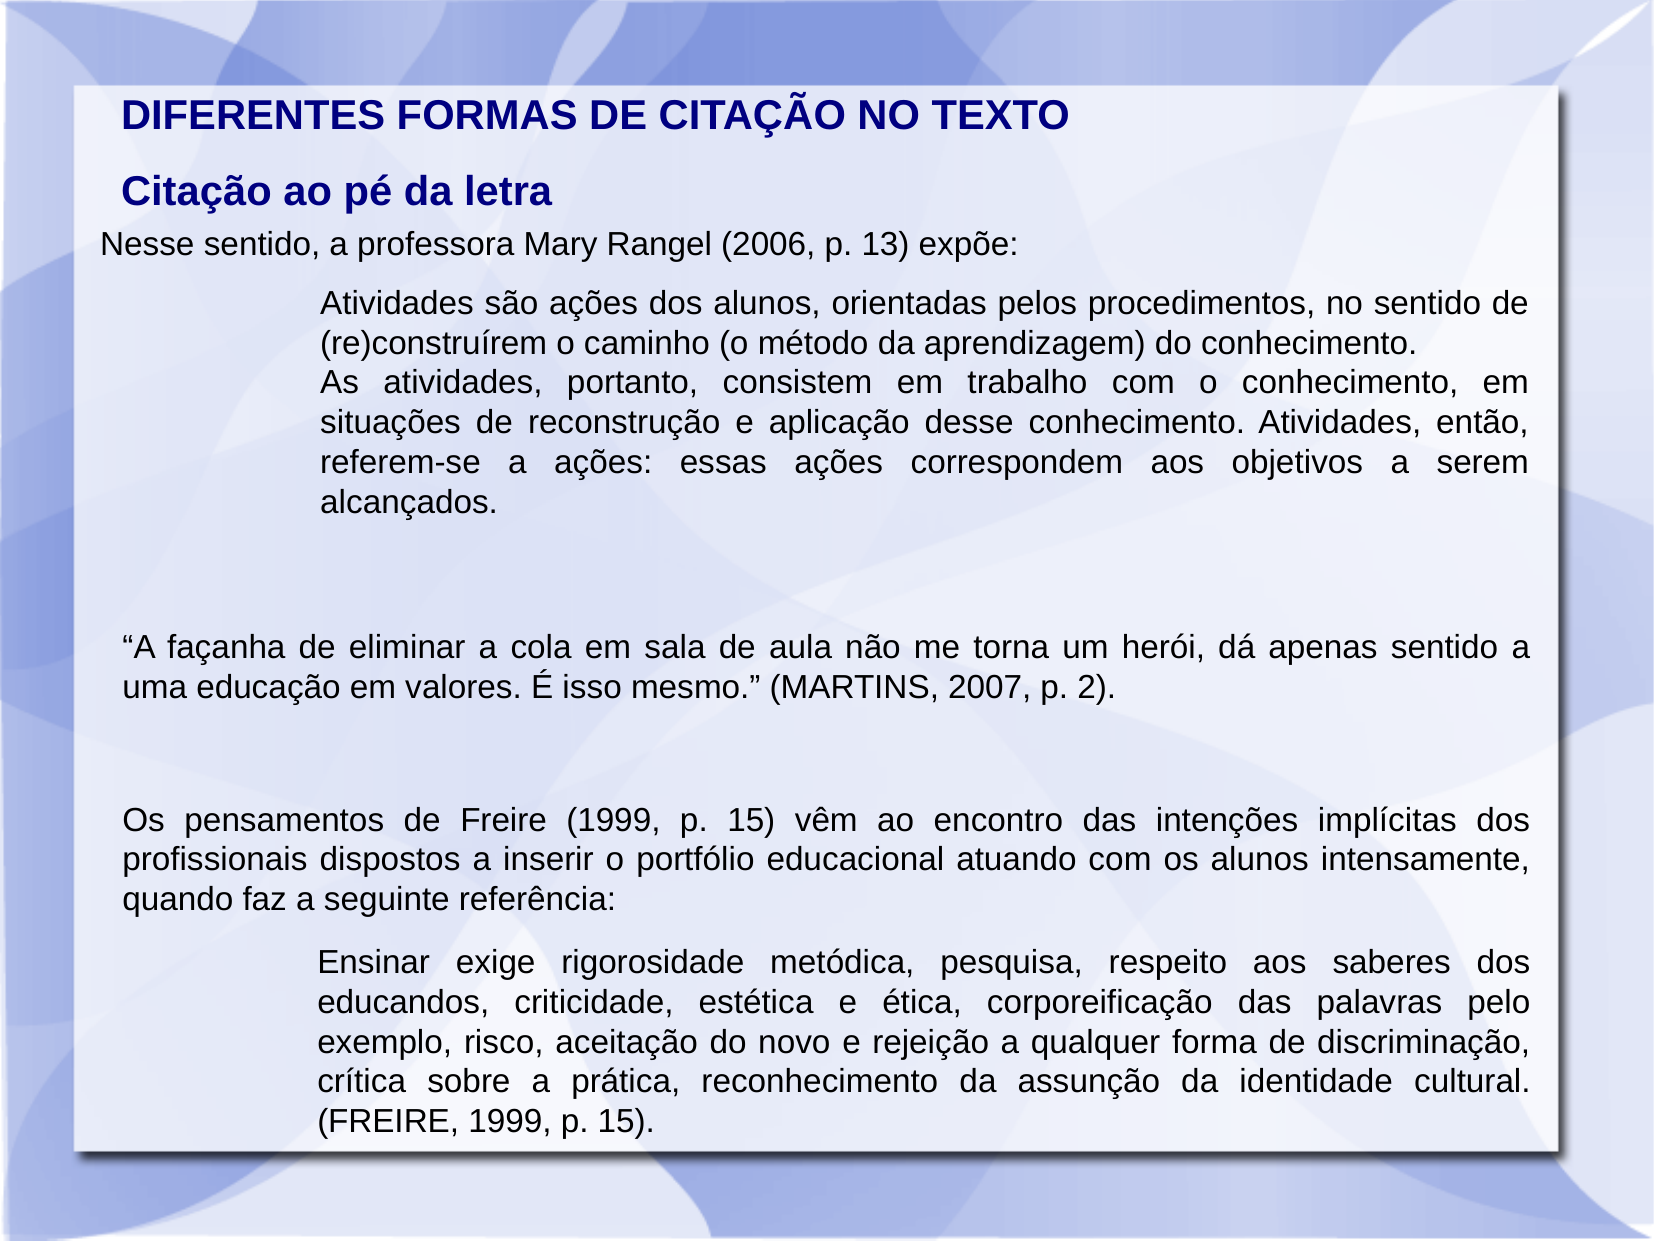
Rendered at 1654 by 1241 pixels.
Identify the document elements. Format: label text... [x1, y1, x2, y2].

text_box Ensinar exige rigorosidade metódica, pesquisa, respeito aos saberes dos educandos, criticidade, estética e ética, corporeificação das palavras pelo exemplo, risco, aceitação do novo e rejeição a qualquer forma de discriminação, crítica sobre a prática, reconhecimento da assunção da identidade cultural. (FREIRE, 1999, p. 15). [302, 932, 1548, 1148]
text_box DIFERENTES FORMAS DE CITAÇÃO NO TEXTO Citação ao pé da letra [106, 80, 1469, 222]
text_box Nesse sentido, a professora Mary Rangel (2006, p. 13) expõe: [85, 214, 1035, 270]
picture [0, 0, 1654, 1241]
text_box Os pensamentos de Freire (1999, p. 15) vêm ao encontro das intenções implícitas dos profissionais dispostos a inserir o portfólio educacional atuando com os alunos intensamente, quando faz a seguinte referência: [107, 789, 1548, 926]
text_box Atividades são ações dos alunos, orientadas pelos procedimentos, no sentido de (re)construírem o caminho (o método da aprendizagem) do conhecimento. As atividades, portanto, consistem em trabalho com o conhecimento, em situações de reconstrução e aplicação desse conhecimento. Atividades, então, referem-se a ações: essas ações correspondem aos objetivos a serem alcançados. [305, 273, 1546, 529]
text_box “A façanha de eliminar a cola em sala de aula não me torna um herói, dá apenas sentido a uma educação em valores. É isso mesmo.” (MARTINS, 2007, p. 2). [107, 617, 1548, 714]
